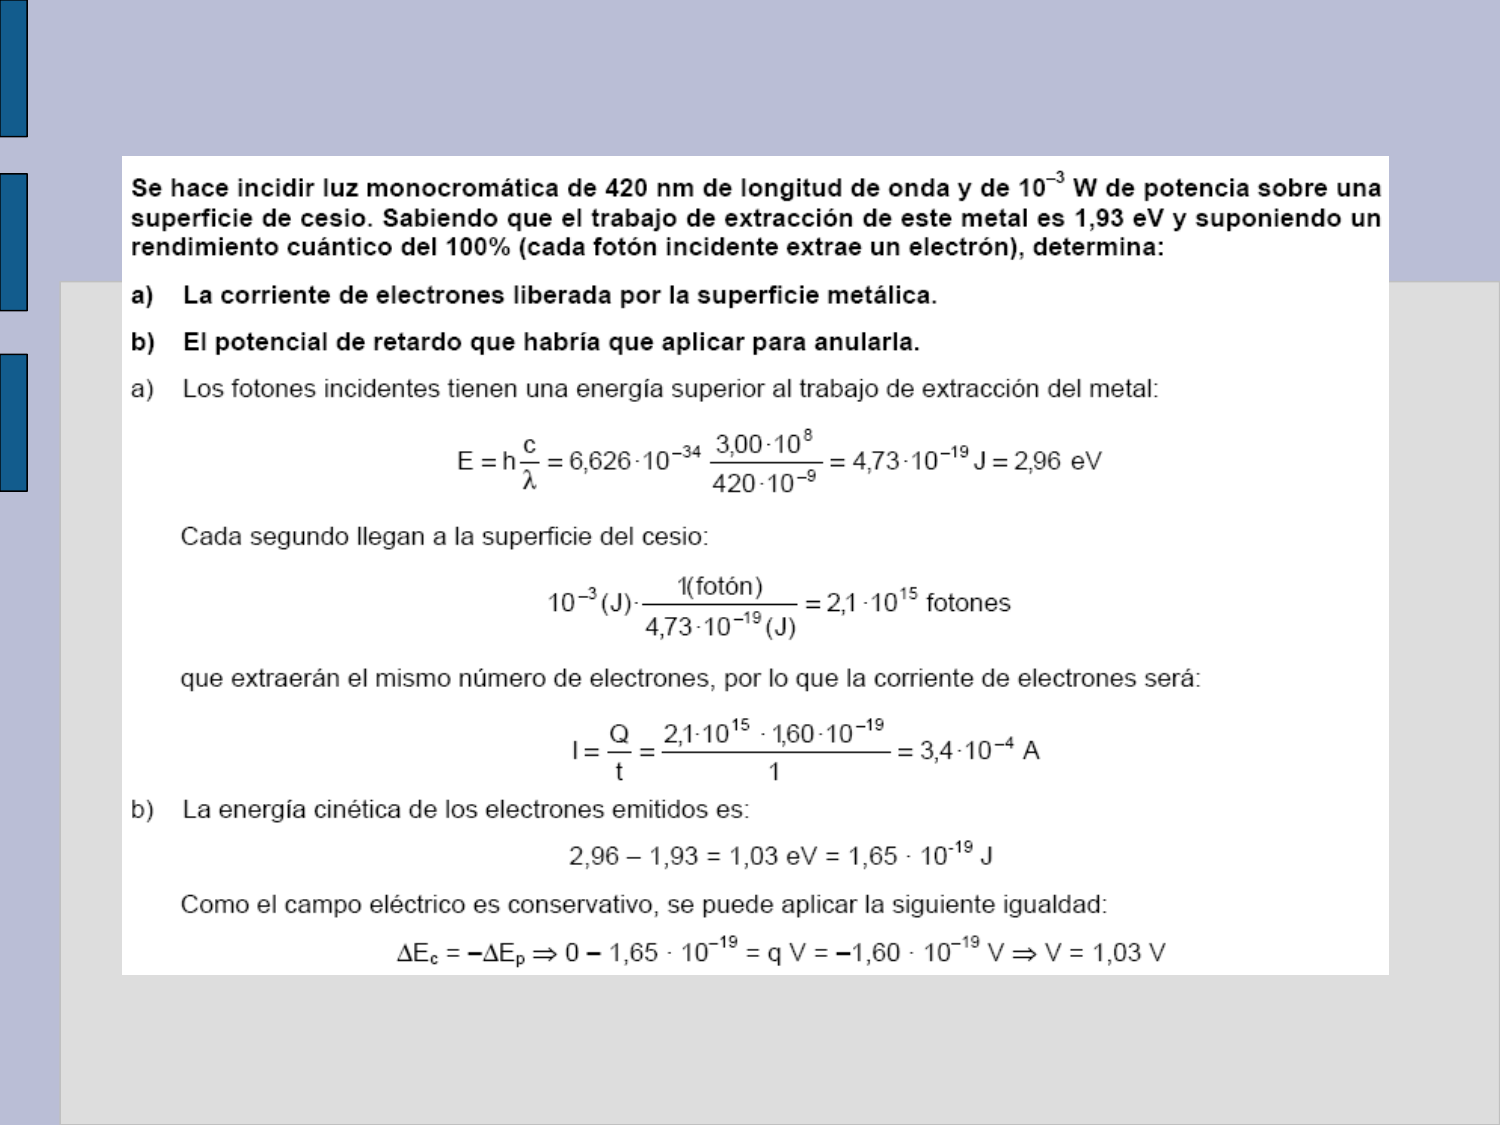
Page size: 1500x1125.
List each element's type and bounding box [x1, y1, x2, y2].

picture [122, 156, 1389, 975]
